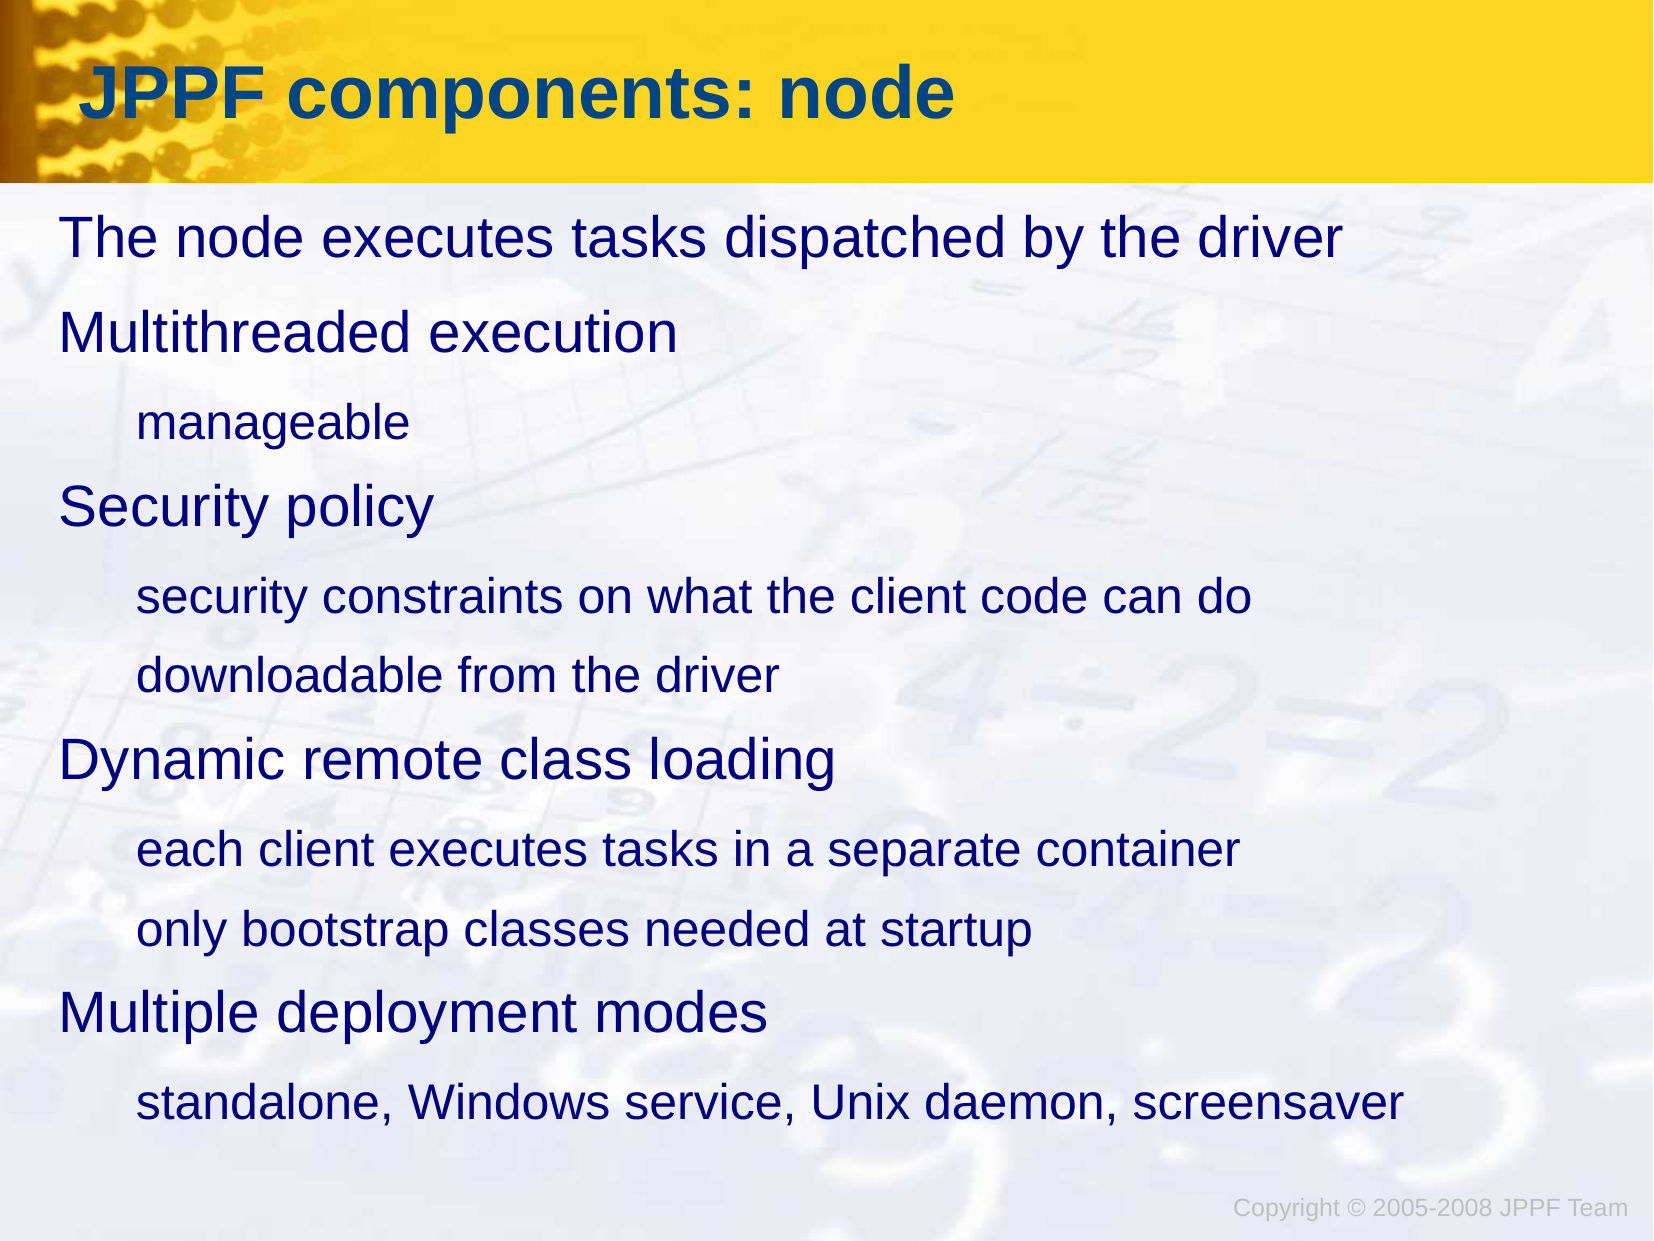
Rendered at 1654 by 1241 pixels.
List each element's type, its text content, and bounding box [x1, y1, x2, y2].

list The node executes tasks dispatched by the driver Multithreaded execution manageable Security policy security constraints on what the client code can do downloadable from the driver Dynamic remote class loading each client executes tasks in a separate container only bootstrap classes needed at startup Multiple deployment modes standalone, Windows service, Unix daemon, screensaver [41, 205, 1529, 1130]
title JPPF components: node [78, 17, 1567, 168]
picture [0, 0, 1654, 1241]
